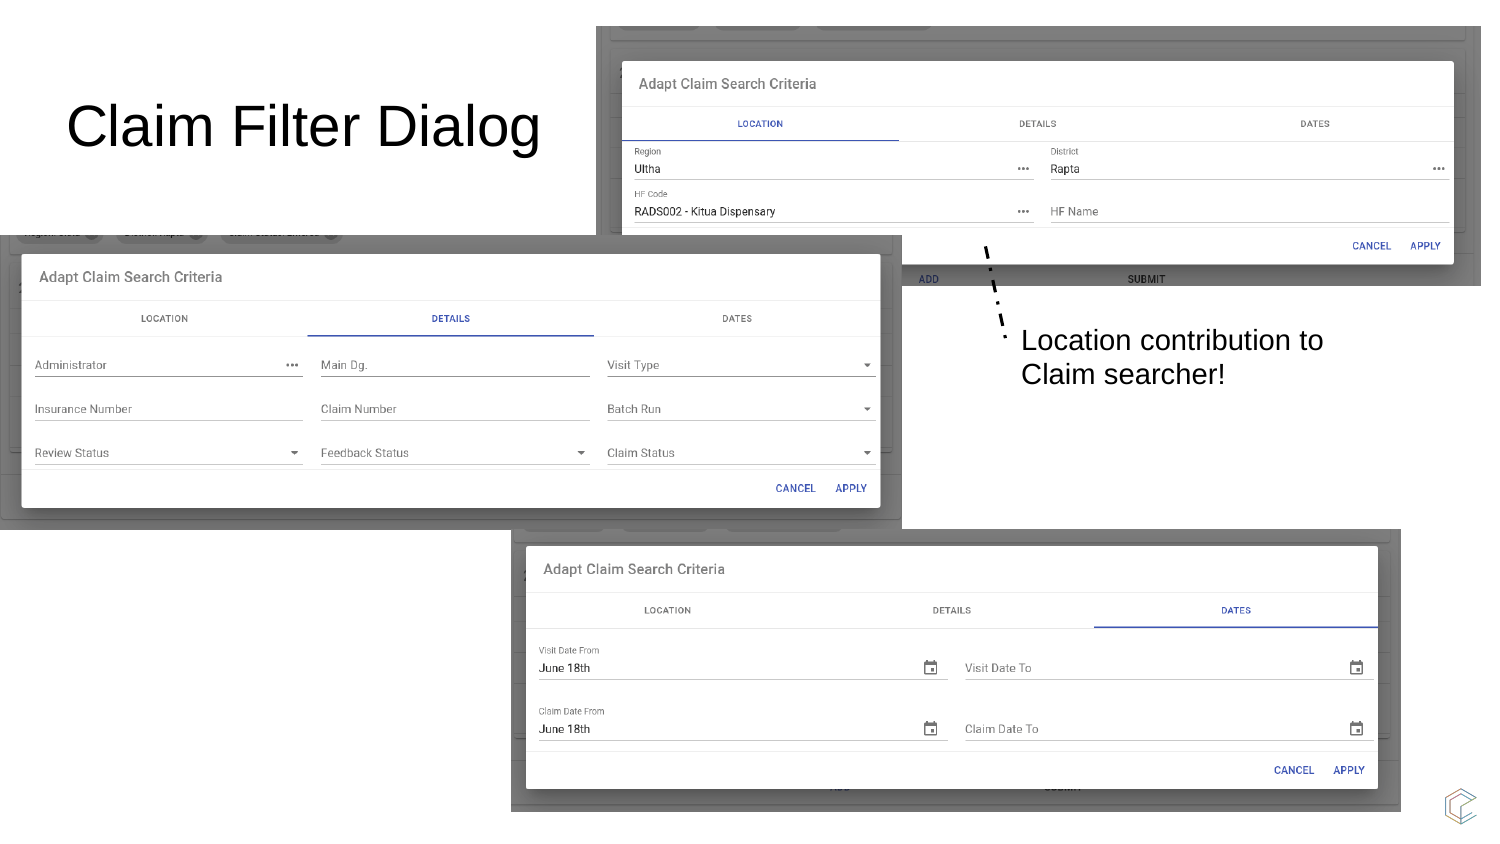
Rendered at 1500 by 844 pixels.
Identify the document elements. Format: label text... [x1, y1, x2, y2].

text_box Location contribution to Claim searcher! [1006, 305, 1347, 346]
picture [1441, 784, 1481, 829]
title Claim Filter Dialog [51, 72, 596, 167]
picture [0, 26, 1481, 812]
